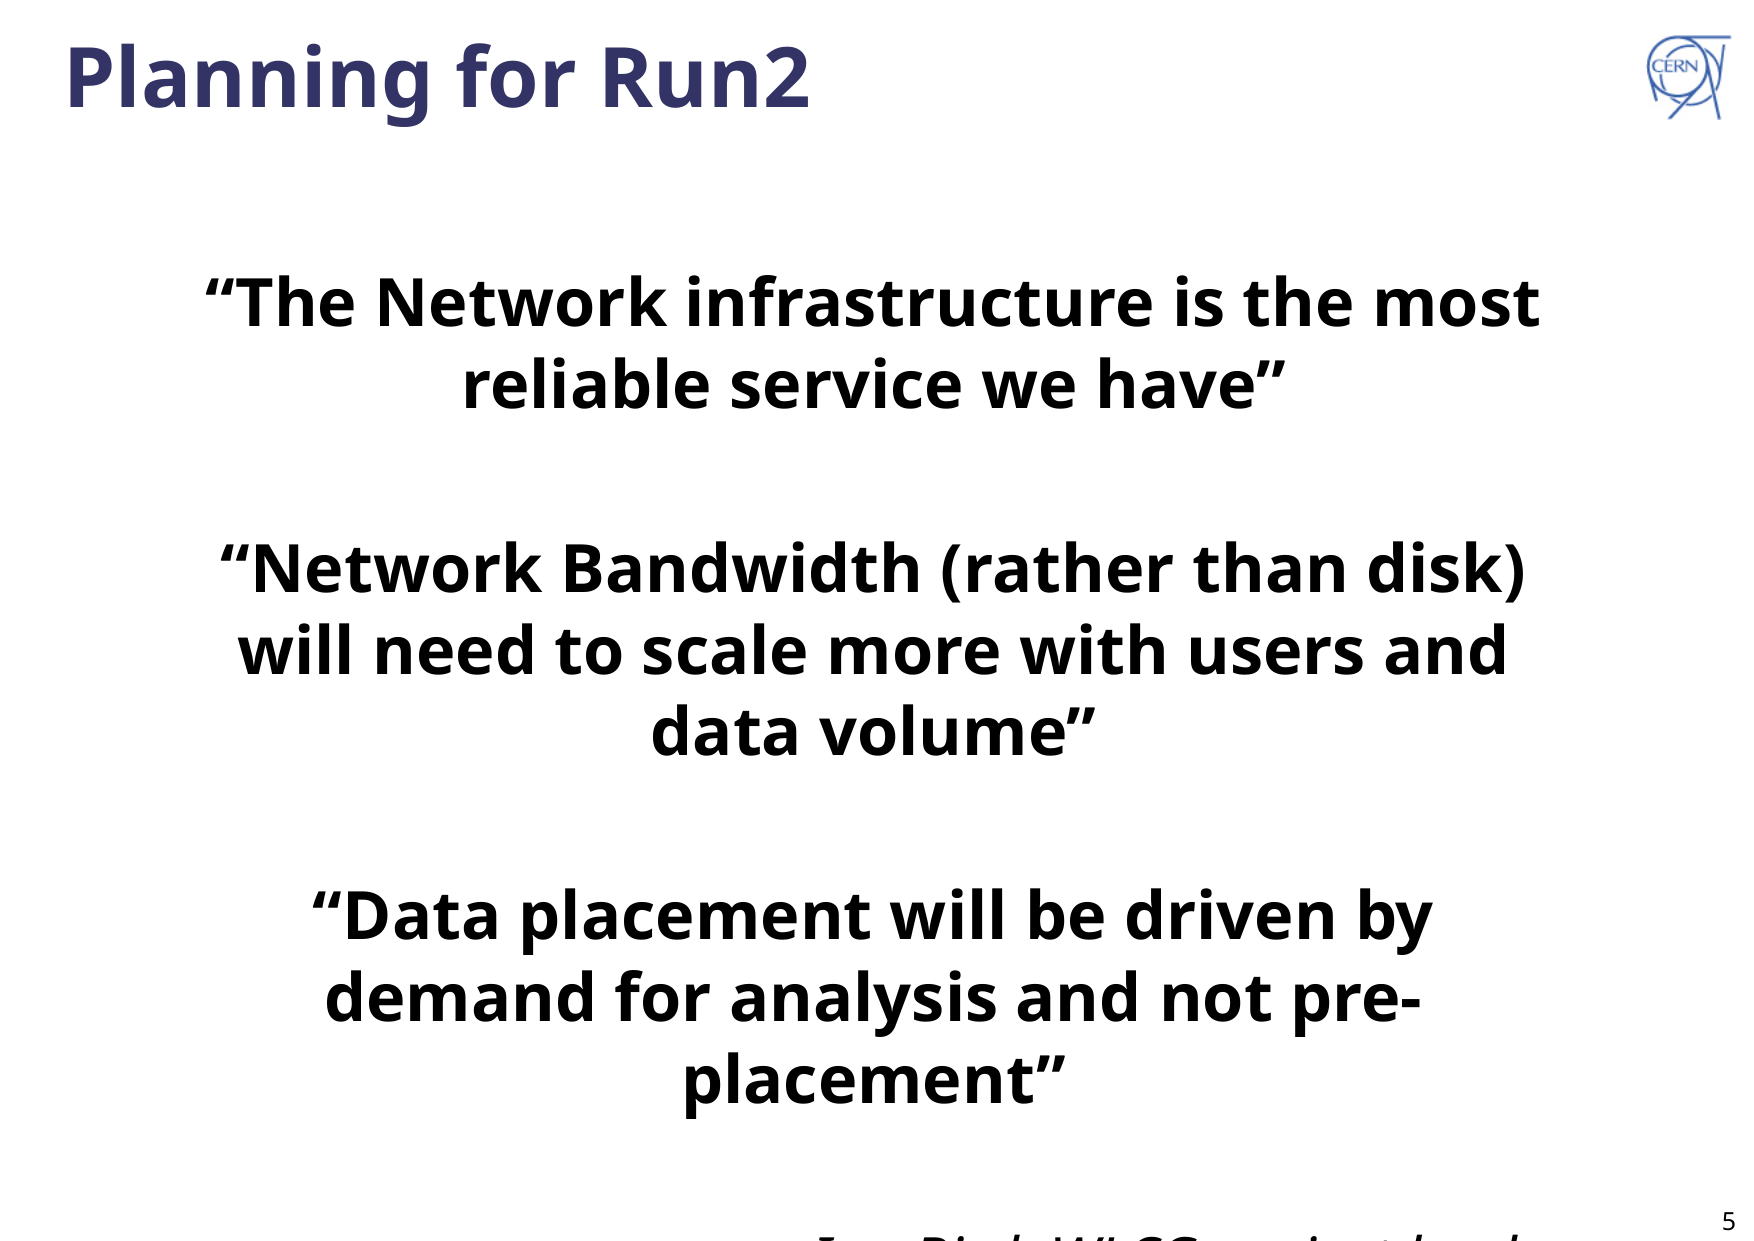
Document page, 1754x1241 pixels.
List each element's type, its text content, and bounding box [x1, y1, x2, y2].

picture [1646, 34, 1732, 120]
title Planning for Run2 [63, 0, 1621, 166]
text_box “The Network infrastructure is the most reliable service we have” “Network Bandwidth (rather than disk) will need to scale more with users and data volume” “Data placement will be driven by demand for analysis and not pre-placement” Ian Bird, WLCG project leader [163, 253, 1585, 1241]
